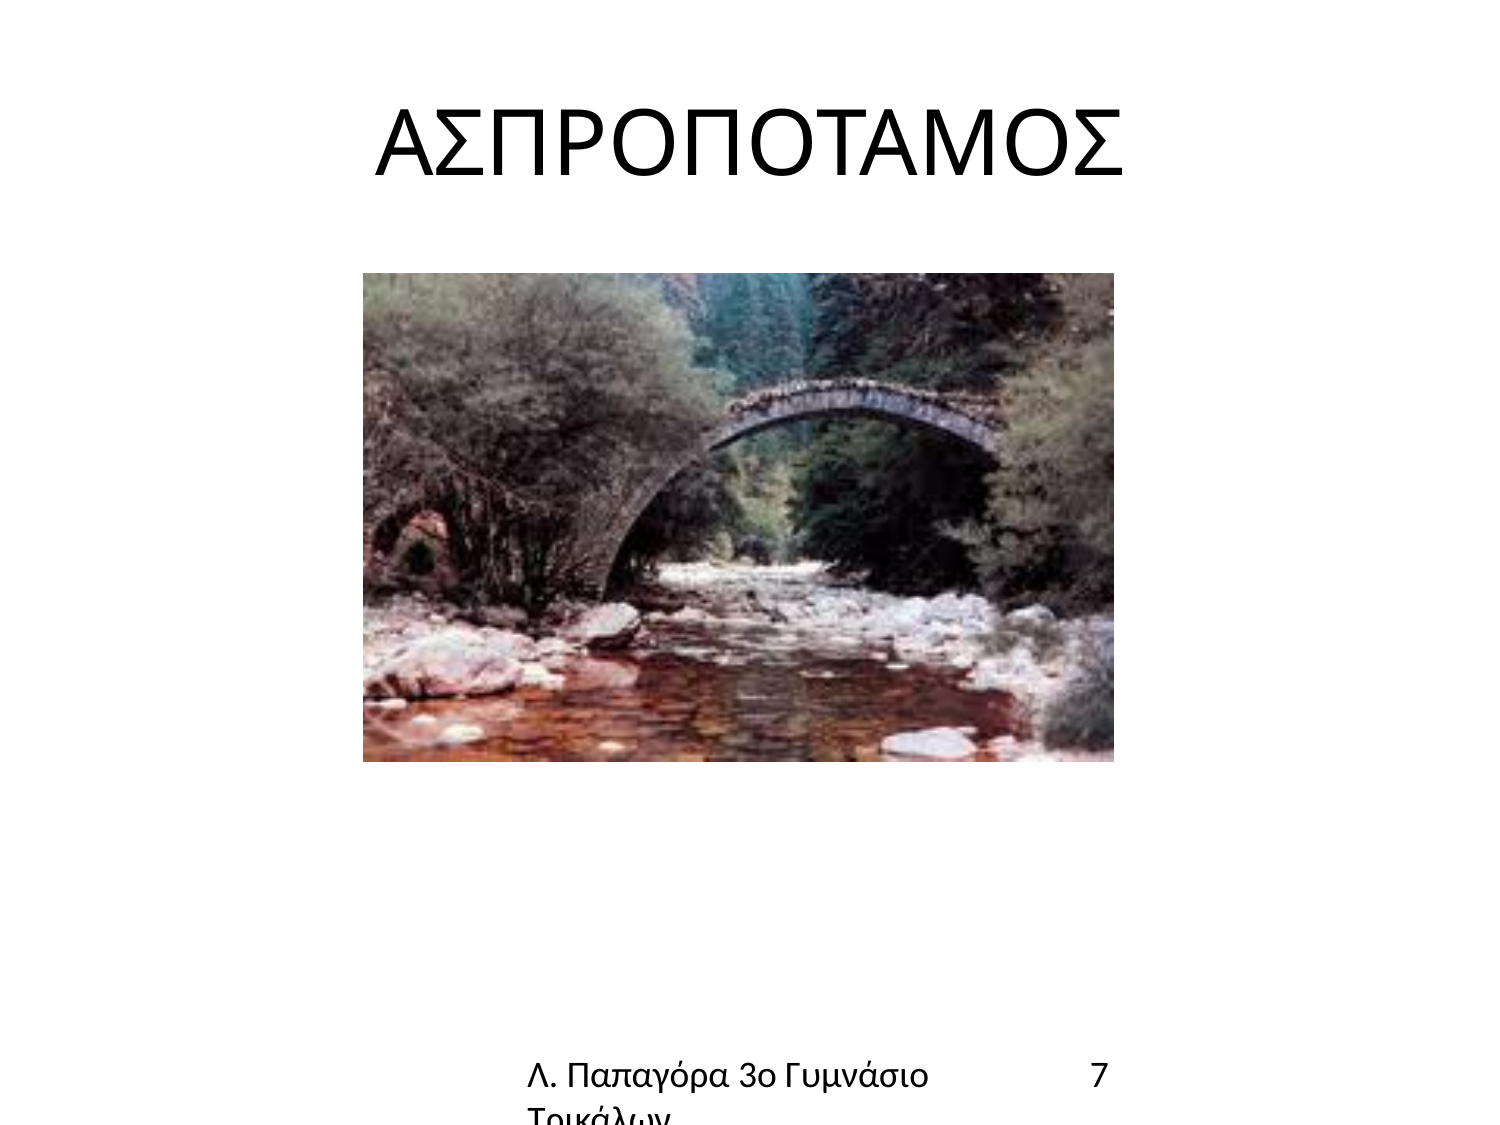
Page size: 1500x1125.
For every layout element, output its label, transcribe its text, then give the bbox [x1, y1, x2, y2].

footer Λ. Παπαγόρα 3ο Γυμνάσιο Τρικάλων [512, 1042, 988, 1103]
slide_number <αριθμός> [1074, 1042, 1425, 1103]
title ΑΣΠΡΟΠΟΤΑΜΟΣ [75, 45, 1425, 233]
picture [363, 273, 1114, 762]
